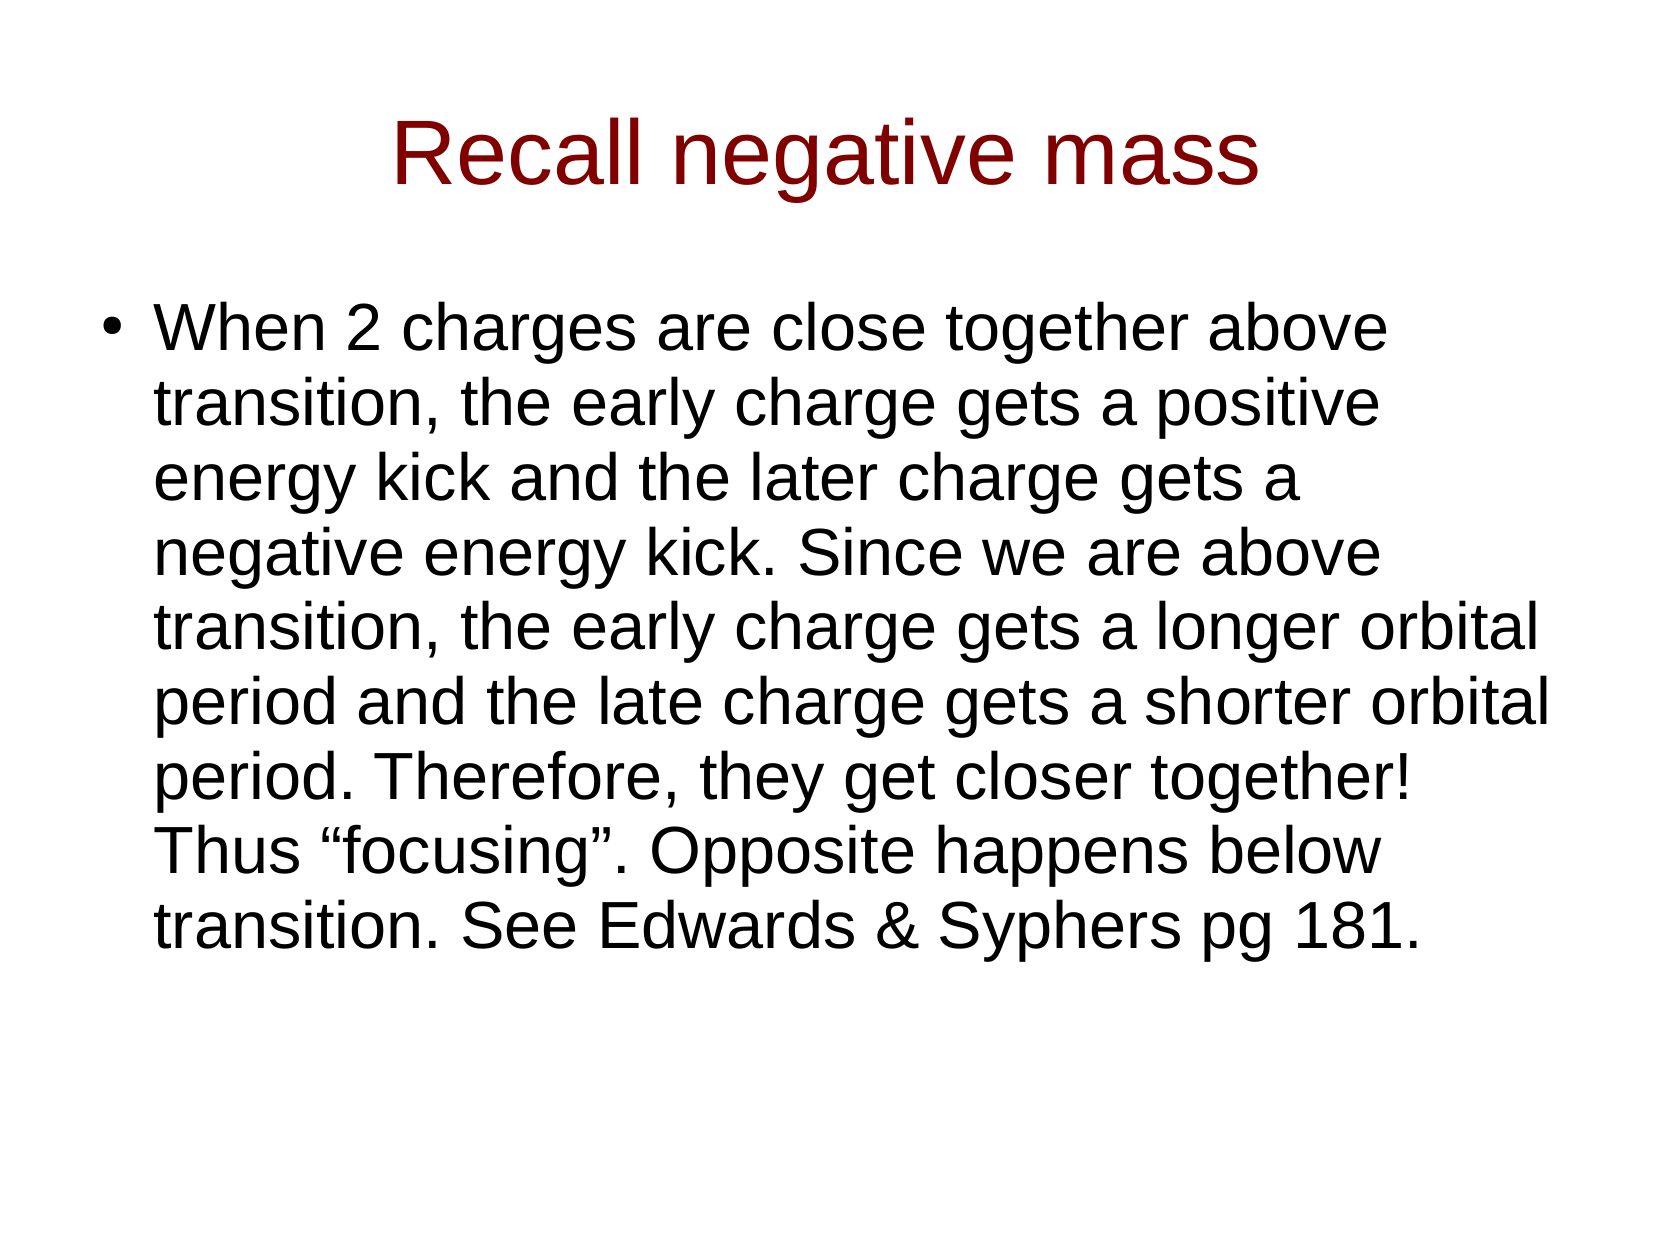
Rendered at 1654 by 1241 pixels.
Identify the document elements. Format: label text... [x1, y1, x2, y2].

list When 2 charges are close together above transition, the early charge gets a positive energy kick and the later charge gets a negative energy kick. Since we are above transition, the early charge gets a longer orbital period and the late charge gets a shorter orbital period. Therefore, they get closer together! Thus “focusing”. Opposite happens below transition. See Edwards & Syphers pg 181. [82, 290, 1571, 1010]
title Recall negative mass [82, 49, 1571, 257]
